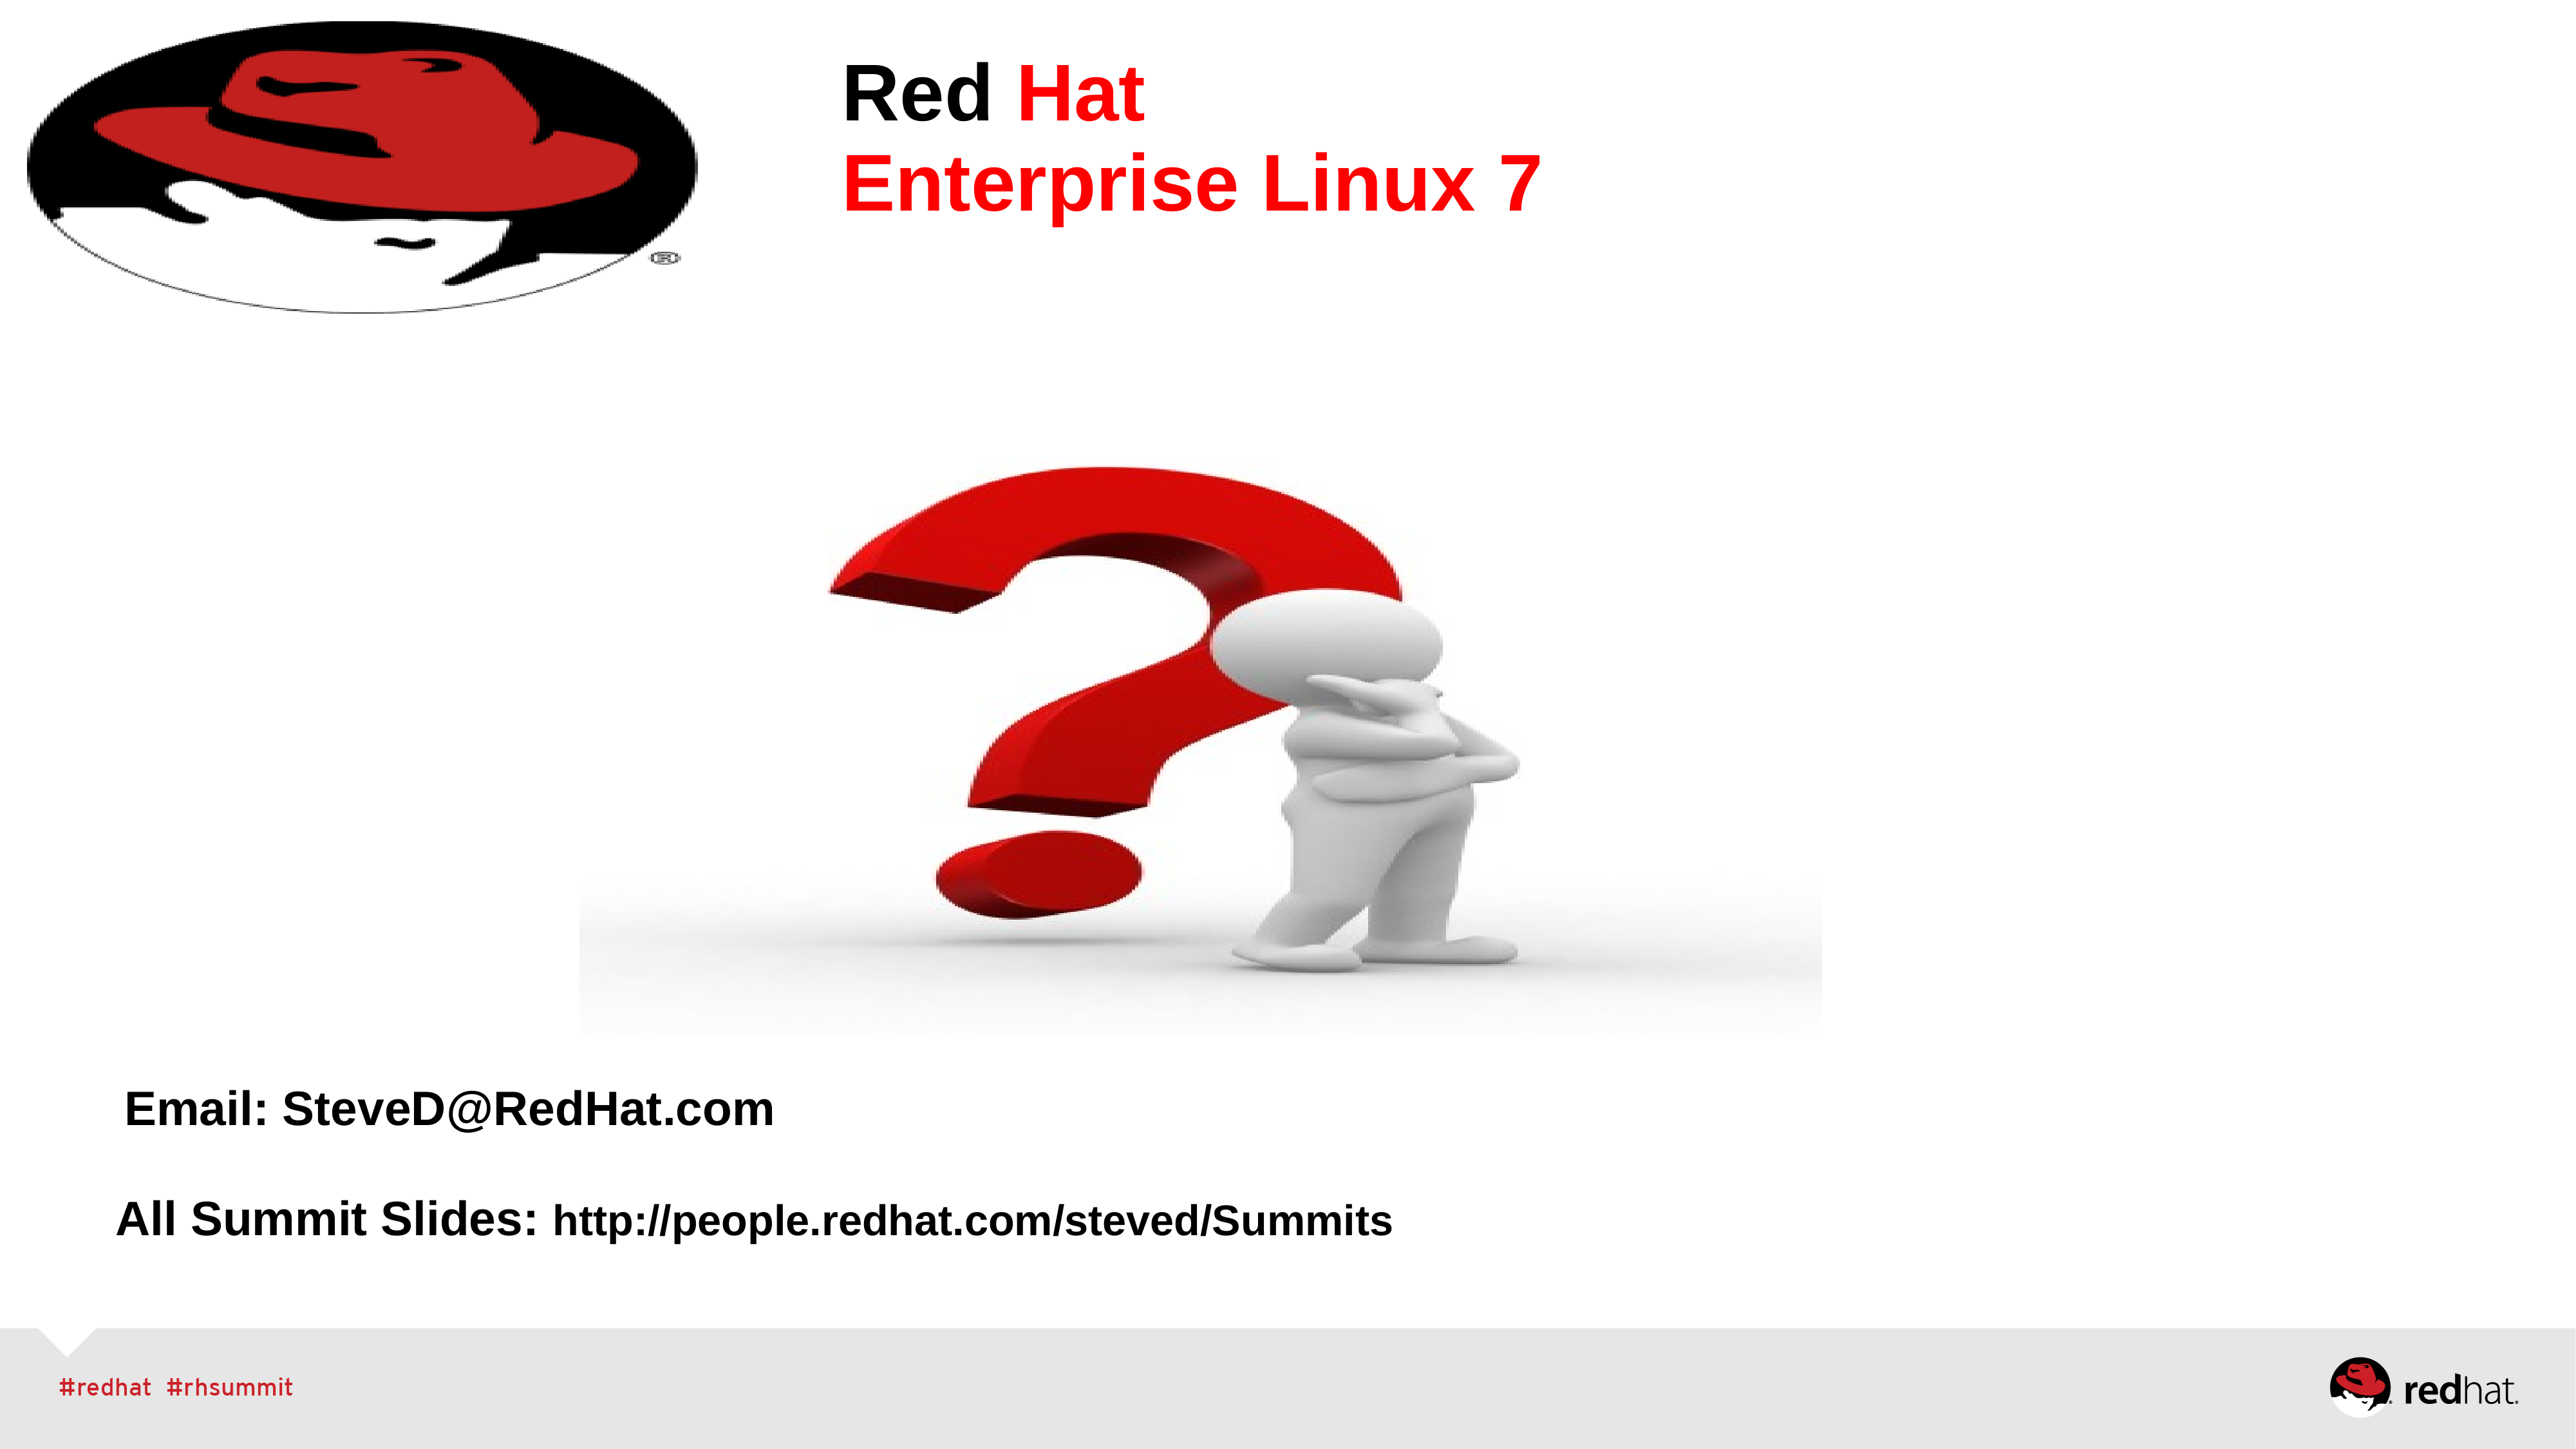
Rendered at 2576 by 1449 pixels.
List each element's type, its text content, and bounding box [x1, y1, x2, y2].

text_box All Summit Slides: http://people.redhat.com/steved/Summits [21, 1187, 1489, 1251]
picture [0, 0, 2576, 1449]
text_box Red Hat Enterprise Linux 7 [832, 43, 2477, 293]
text_box Email: SteveD@RedHat.com [21, 1077, 879, 1157]
